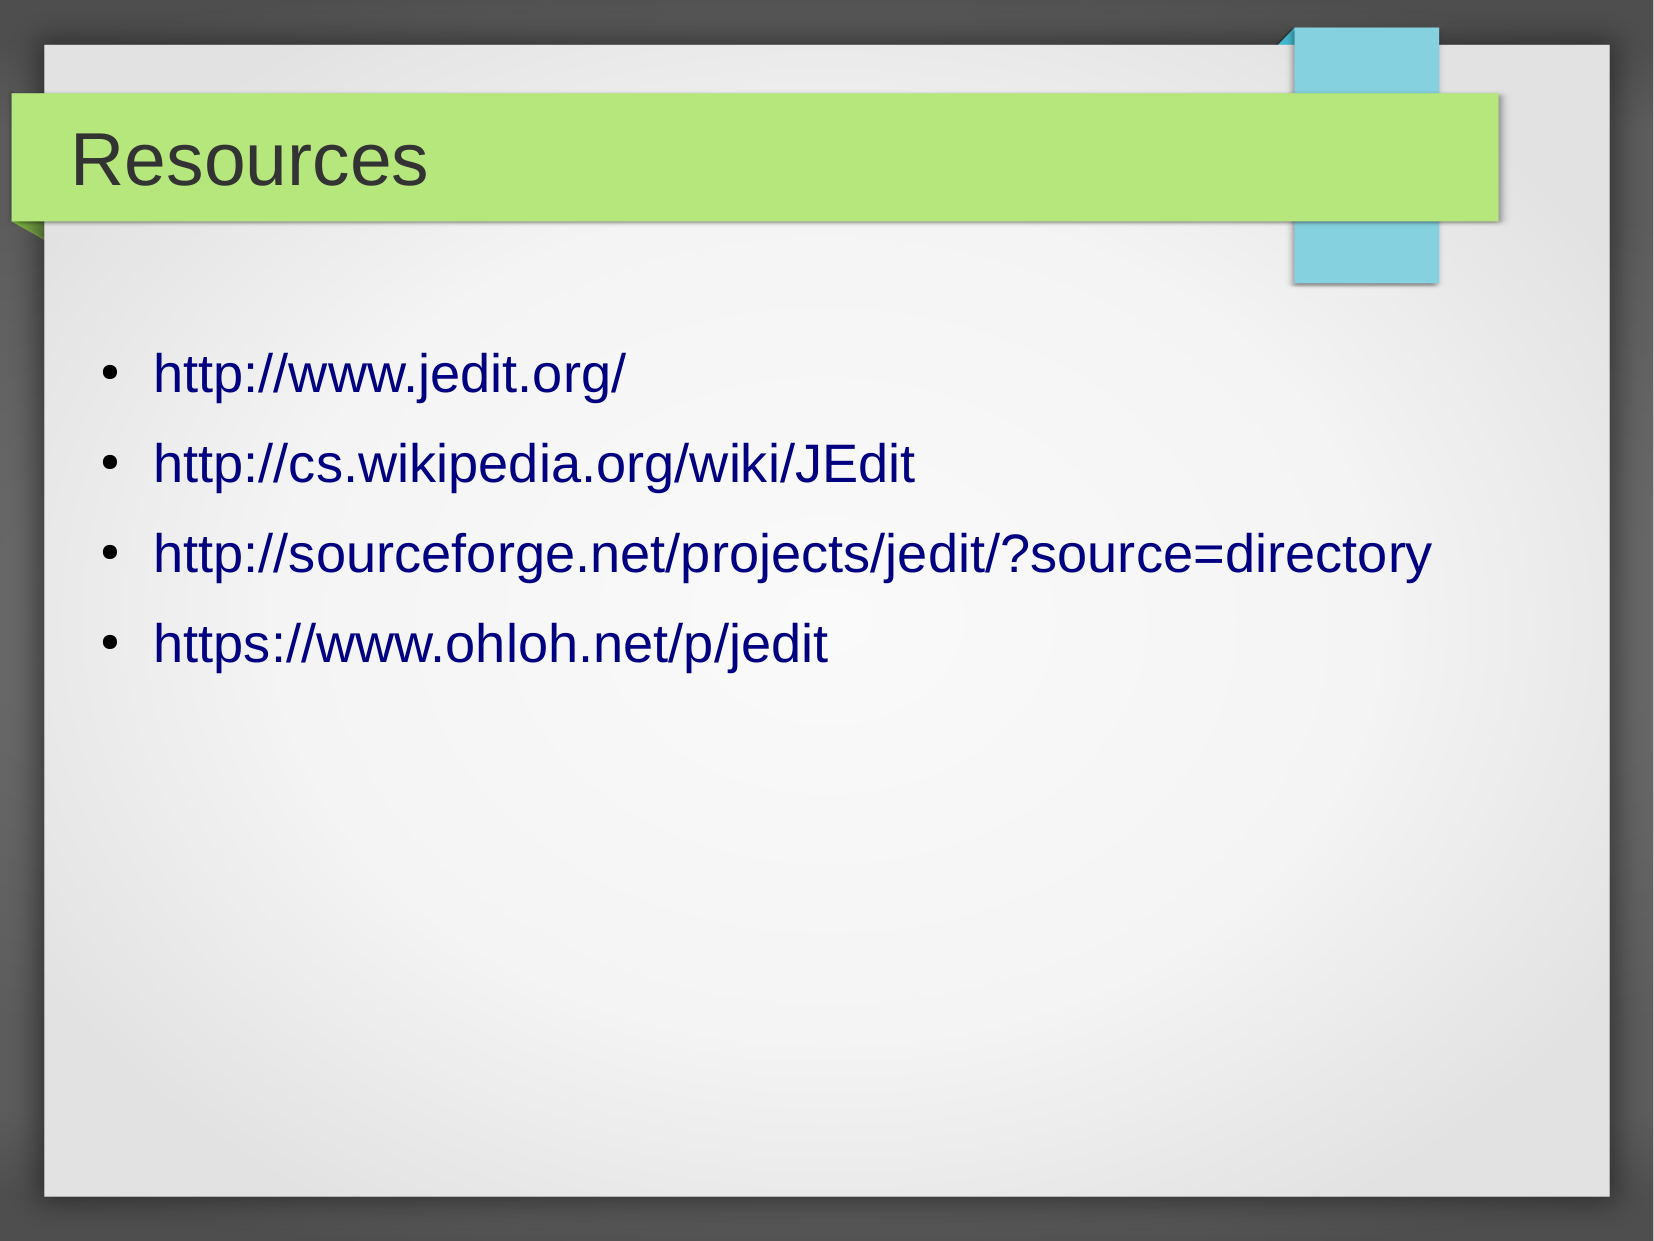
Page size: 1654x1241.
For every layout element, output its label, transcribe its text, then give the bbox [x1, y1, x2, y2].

picture [0, 0, 1654, 1241]
title Resources [70, 106, 1229, 213]
list http://www.jedit.org/ http://cs.wikipedia.org/wiki/JEdit http://sourceforge.net/projects/jedit/?source=directory https://www.ohloh.net/p/jedit [82, 343, 1538, 1063]
